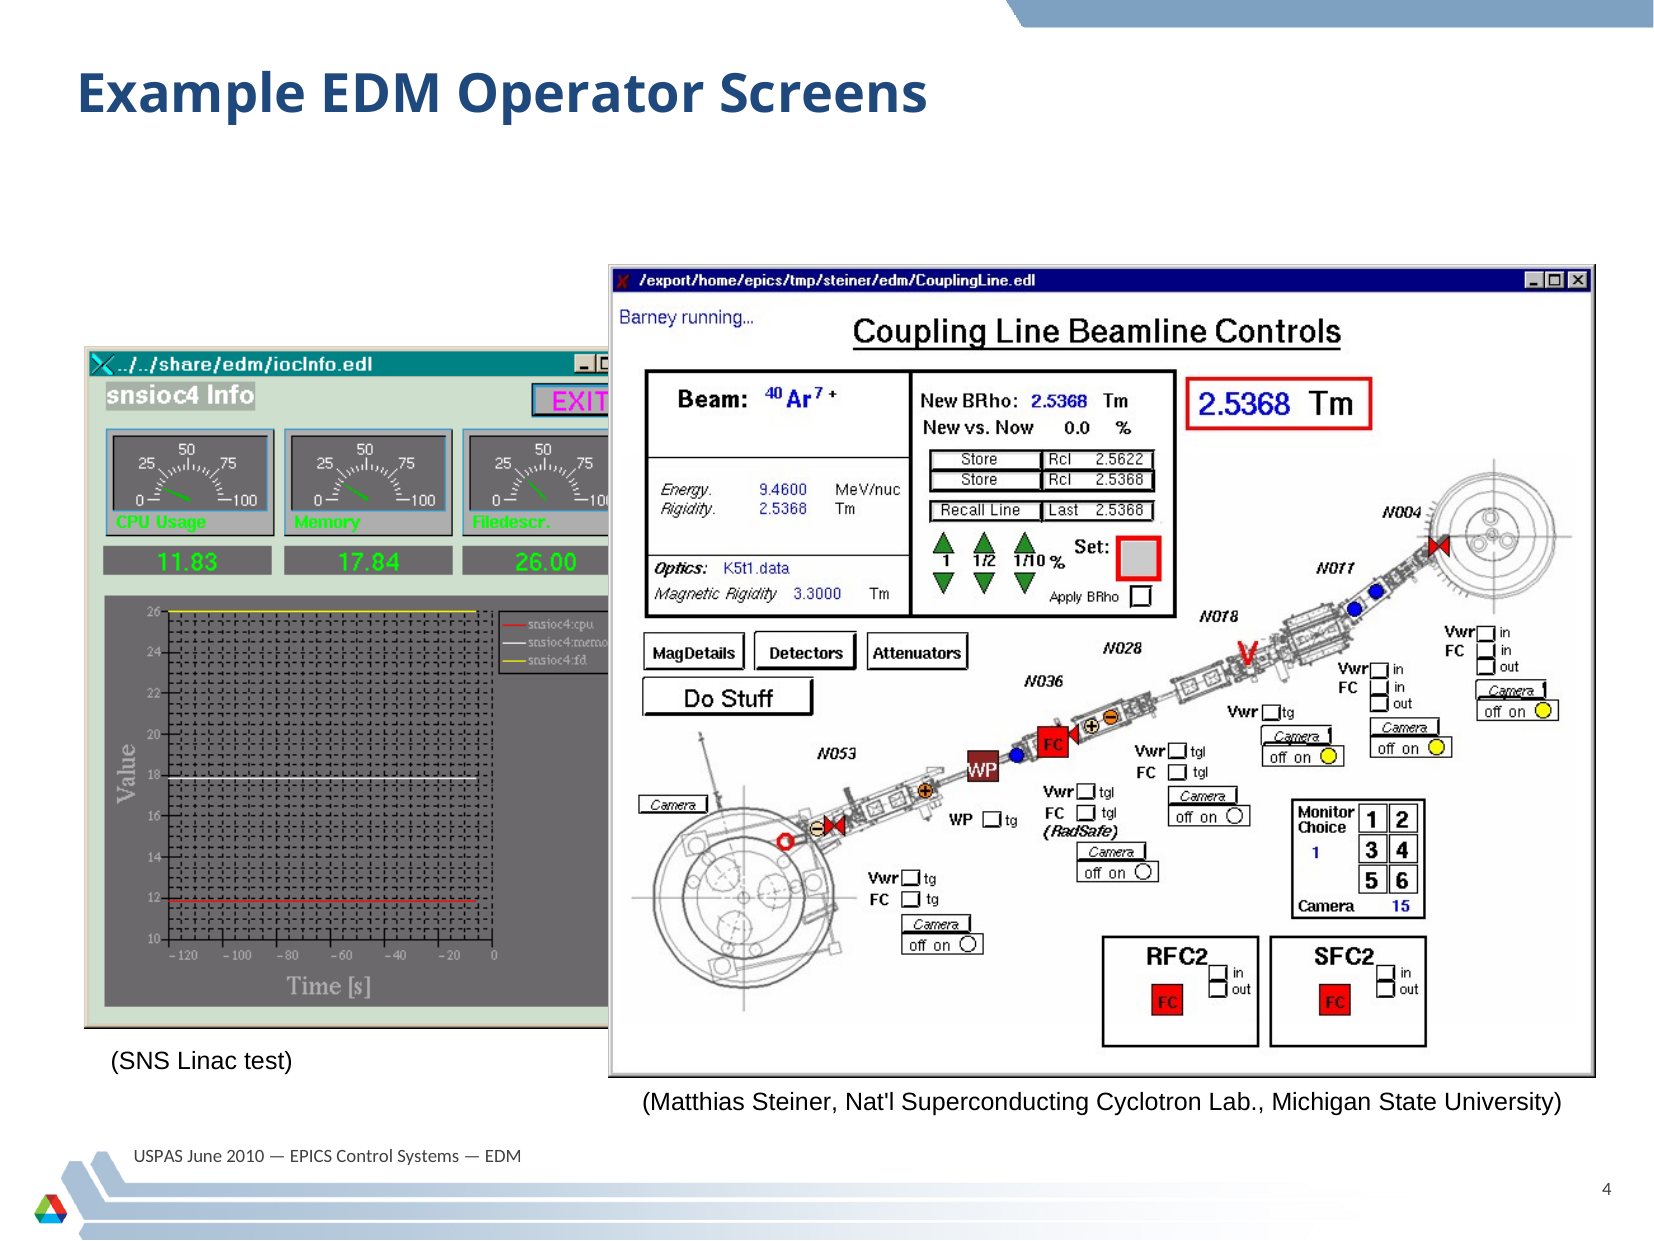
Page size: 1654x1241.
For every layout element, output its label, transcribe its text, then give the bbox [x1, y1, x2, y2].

picture [84, 264, 1596, 1078]
title Example EDM Operator Screens [61, 39, 1500, 143]
picture [0, 0, 1654, 29]
picture [0, 1143, 1654, 1240]
text_box (SNS Linac test) [95, 1038, 309, 1083]
text_box (Matthias Steiner, Nat'l Superconducting Cyclotron Lab., Michigan State University) [627, 1080, 1579, 1124]
